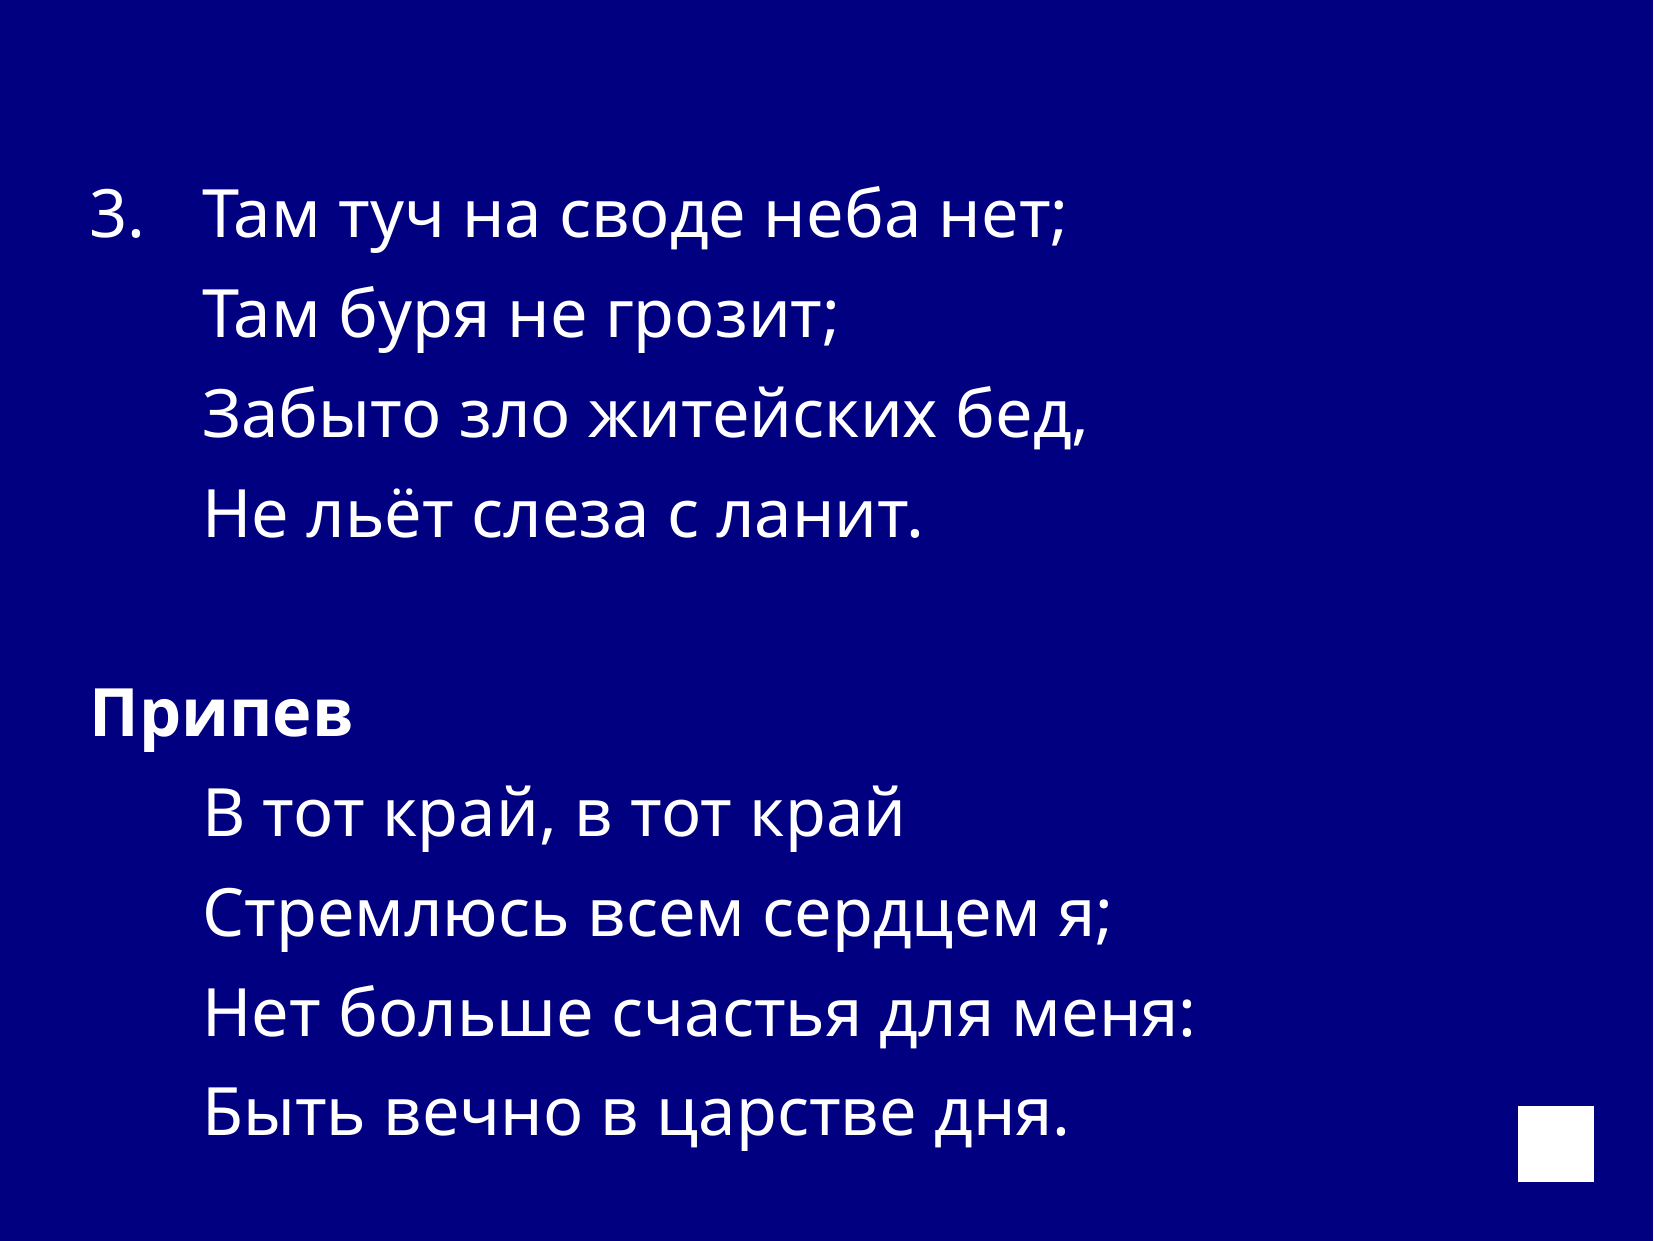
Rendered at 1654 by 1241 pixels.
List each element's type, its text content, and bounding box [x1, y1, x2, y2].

text_box 3. Там туч на своде неба нет; Там буря не грозит; Забыто зло житейских бед, Не льёт слеза с ланит. Припев В тот край, в тот край Стремлюсь всем сердцем я; Нет больше счастья для меня: Быть вечно в царстве дня. [75, 150, 1576, 1163]
text_box [1518, 1106, 1594, 1182]
